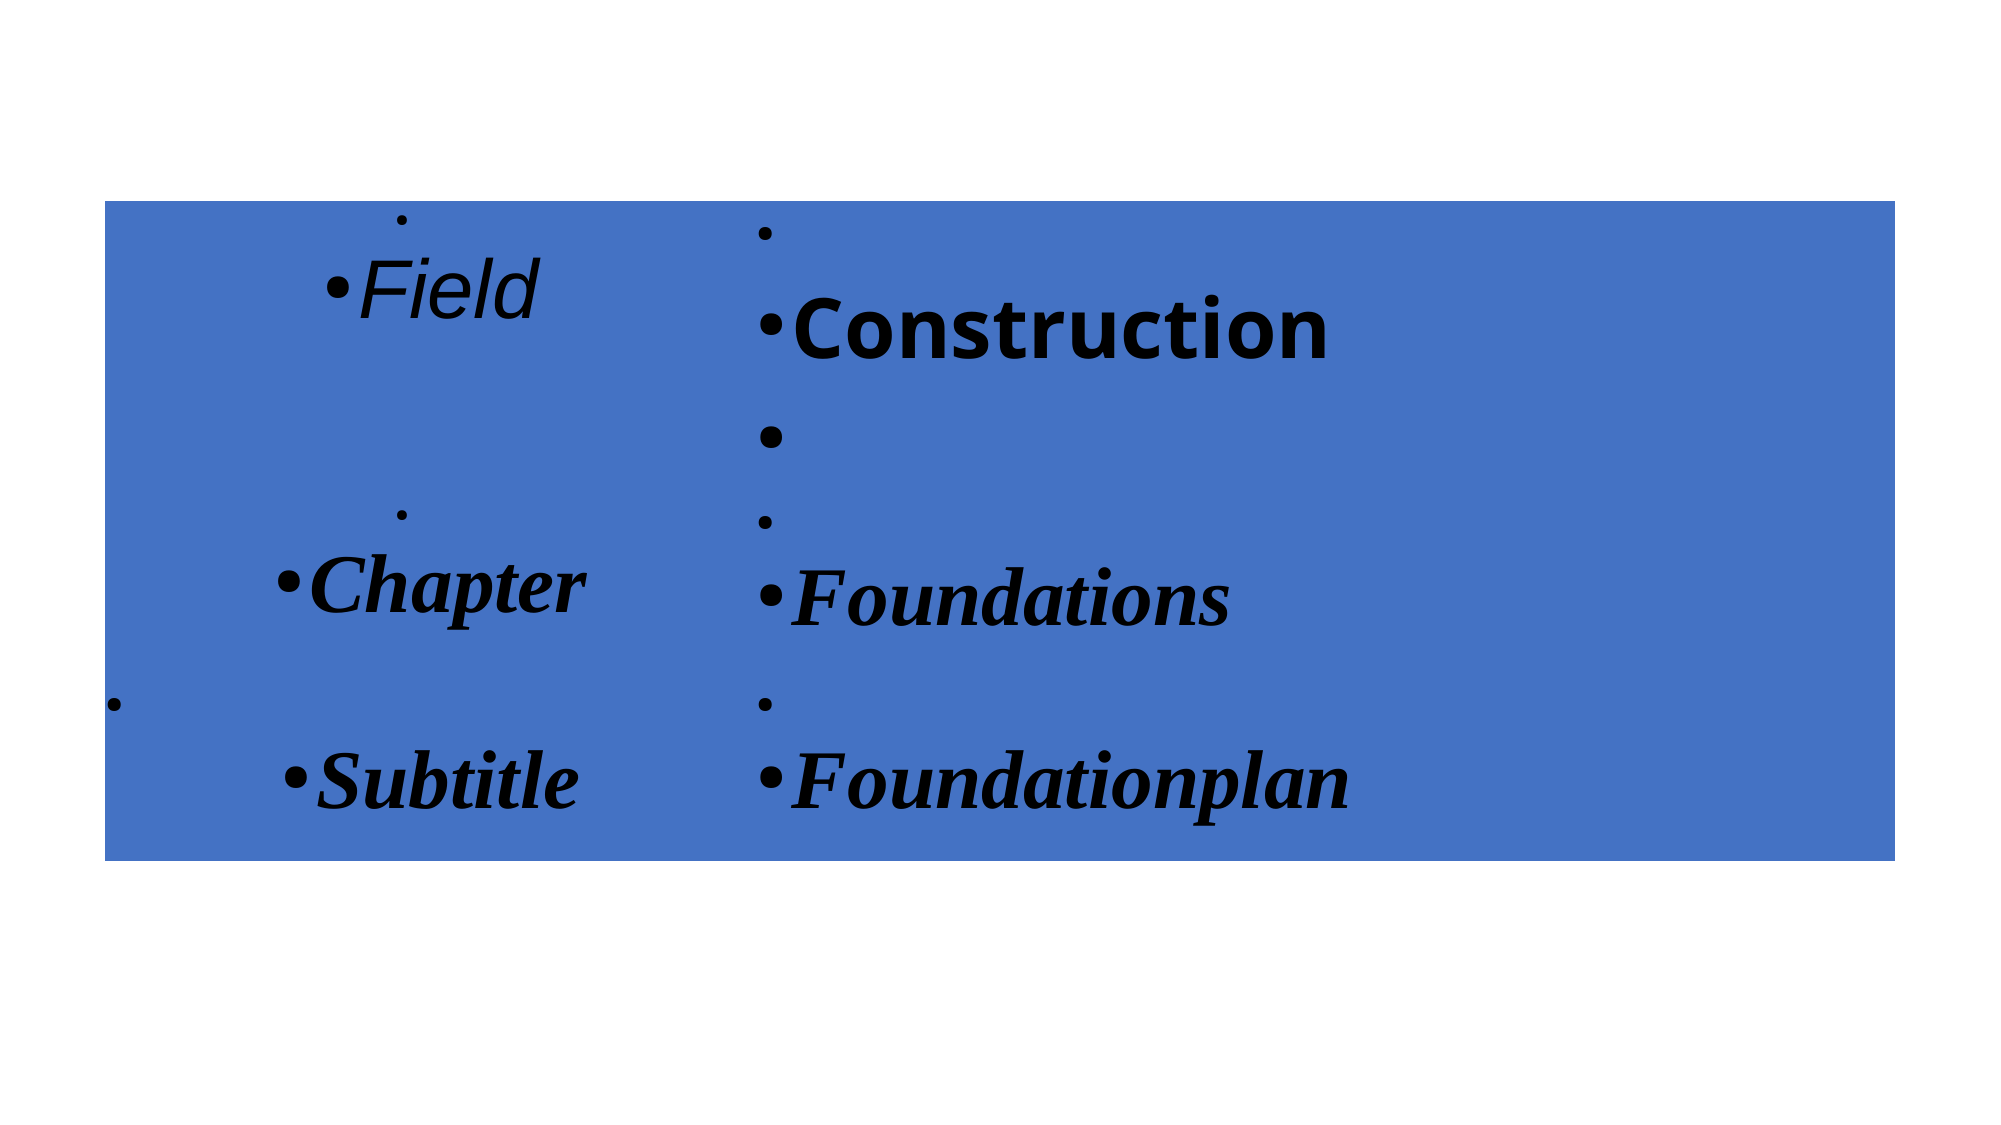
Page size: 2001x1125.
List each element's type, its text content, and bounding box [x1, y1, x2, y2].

table_header Construction [756, 201, 1895, 496]
table_header Field [105, 201, 756, 496]
table_cell Chapter [105, 496, 756, 679]
table_cell Foundationplan [756, 679, 1895, 861]
table_cell Foundations [756, 496, 1895, 679]
table_cell Subtitle [105, 679, 756, 861]
